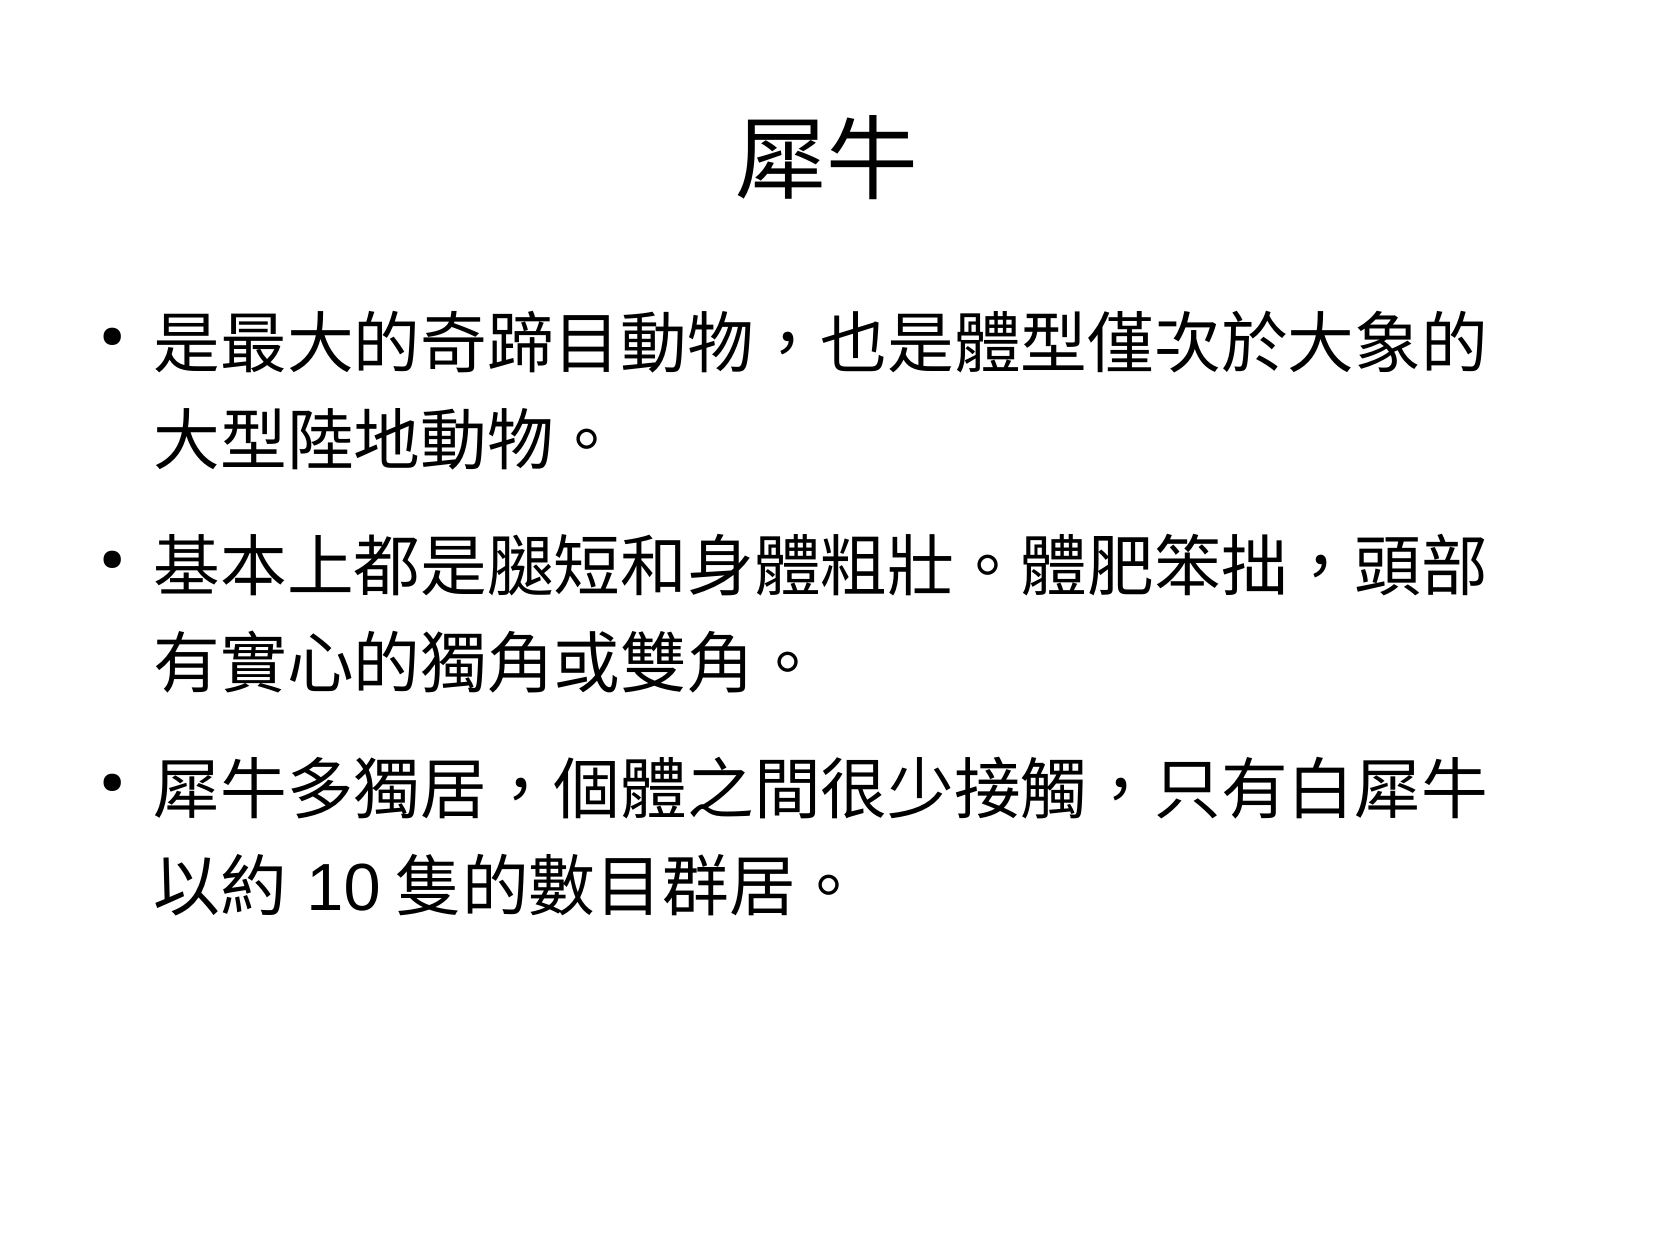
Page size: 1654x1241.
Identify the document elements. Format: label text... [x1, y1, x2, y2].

title 犀牛 [82, 49, 1571, 257]
list 是最大的奇蹄目動物，也是體型僅次於大象的大型陸地動物。 基本上都是腿短和身體粗壯。體肥笨拙，頭部有實心的獨角或雙角。 犀牛多獨居，個體之間很少接觸，只有白犀牛以約10隻的數目群居。 [82, 290, 1538, 1010]
